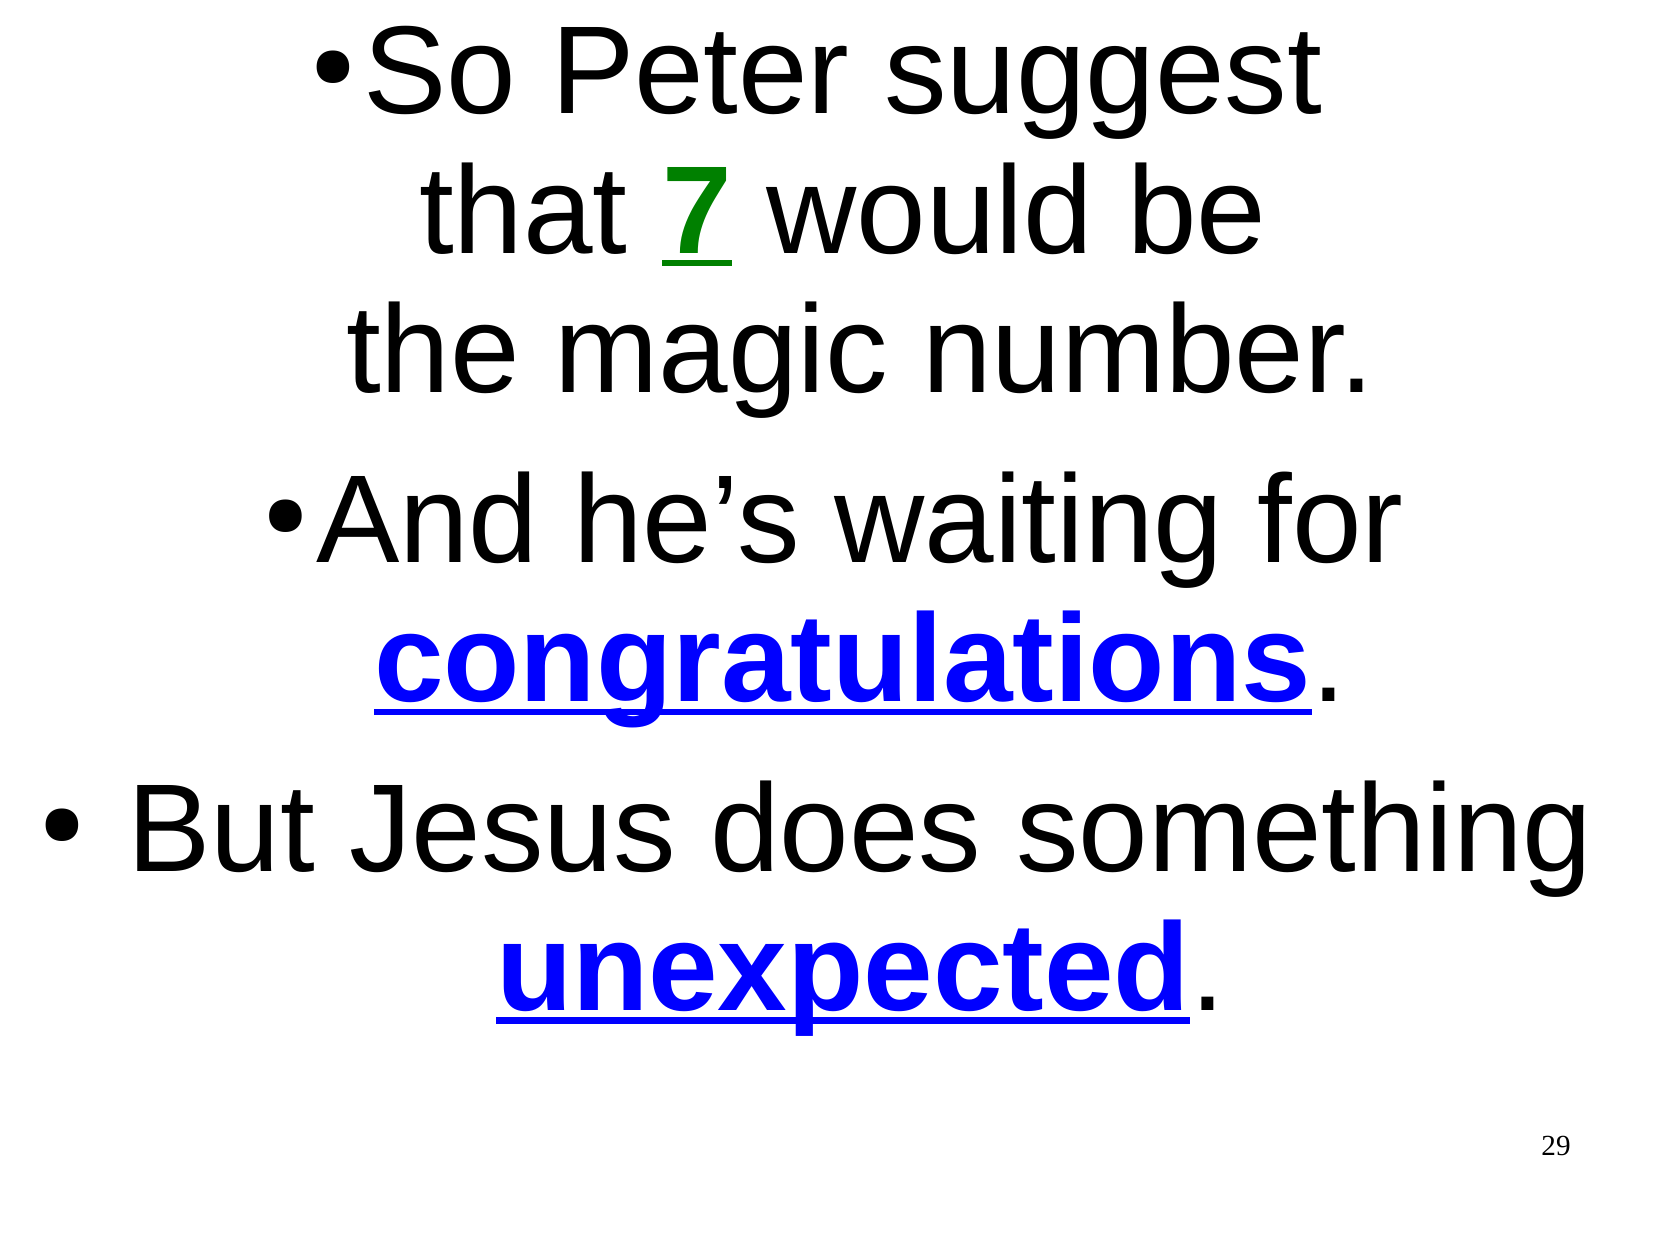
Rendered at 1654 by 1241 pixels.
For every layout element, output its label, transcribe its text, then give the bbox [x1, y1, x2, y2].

list So Peter suggest that 7 would be the magic number. And he’s waiting for congratulations. But Jesus does something unexpected. [0, 0, 1651, 1238]
